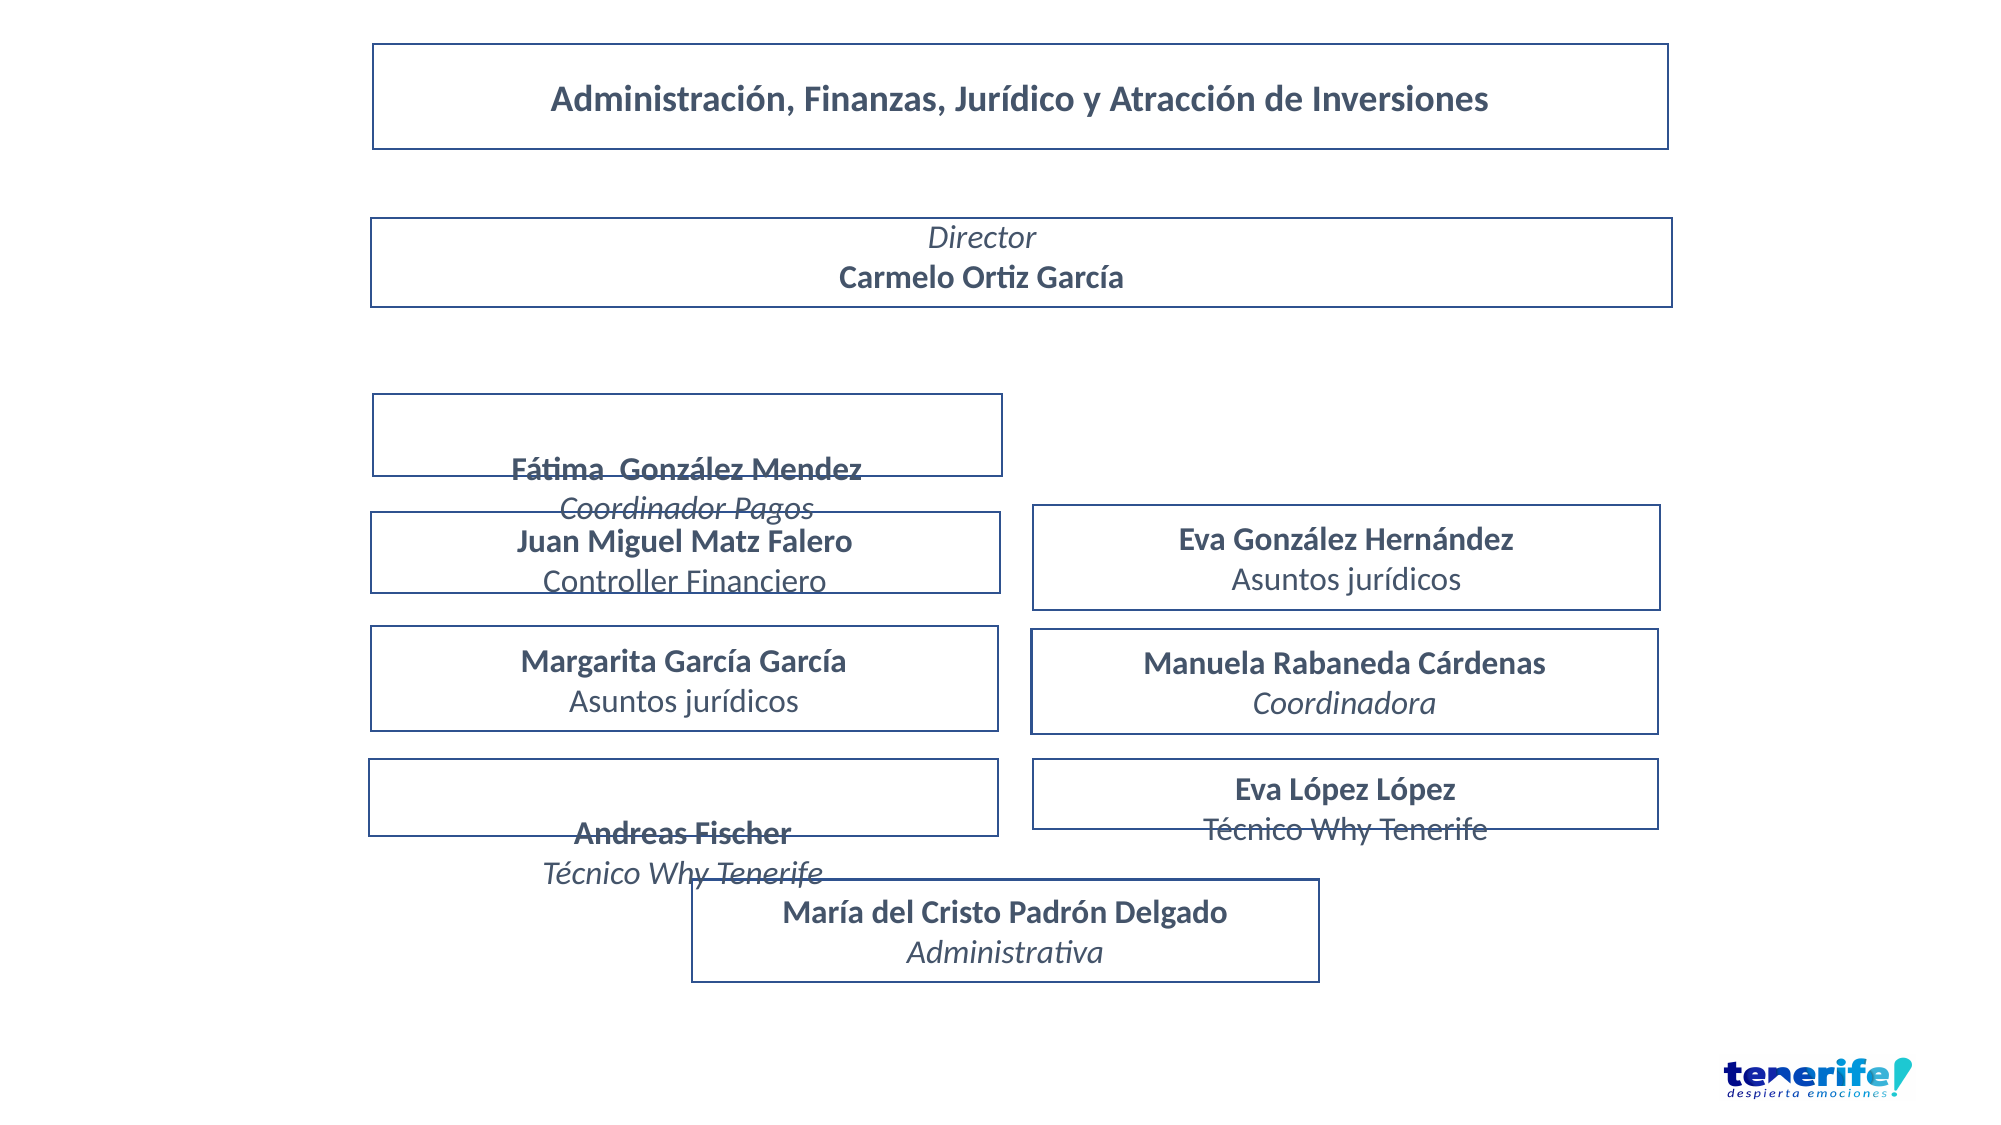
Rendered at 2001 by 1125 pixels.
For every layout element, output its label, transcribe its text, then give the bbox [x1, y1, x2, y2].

text_box Andreas Fischer Técnico Why Tenerife [369, 759, 998, 836]
text_box Fátima González Mendez Coordinador Pagos [373, 394, 1002, 476]
text_box Administración, Finanzas, Jurídico y Atracción de Inversiones [373, 44, 1668, 149]
text_box Manuela Rabaneda Cárdenas Coordinadora [1032, 629, 1658, 734]
text_box Juan Miguel Matz Falero Controller Financiero [371, 512, 1000, 593]
text_box Director Carmelo Ortiz García [646, 207, 1319, 302]
text_box Margarita García García Asuntos jurídicos [371, 626, 998, 731]
text_box María del Cristo Padrón Delgado Administrativa [692, 880, 1319, 982]
text_box Eva López López Técnico Why Tenerife [1033, 759, 1658, 829]
picture [1719, 1054, 1916, 1101]
text_box Eva González Hernández Asuntos jurídicos [1033, 505, 1660, 610]
